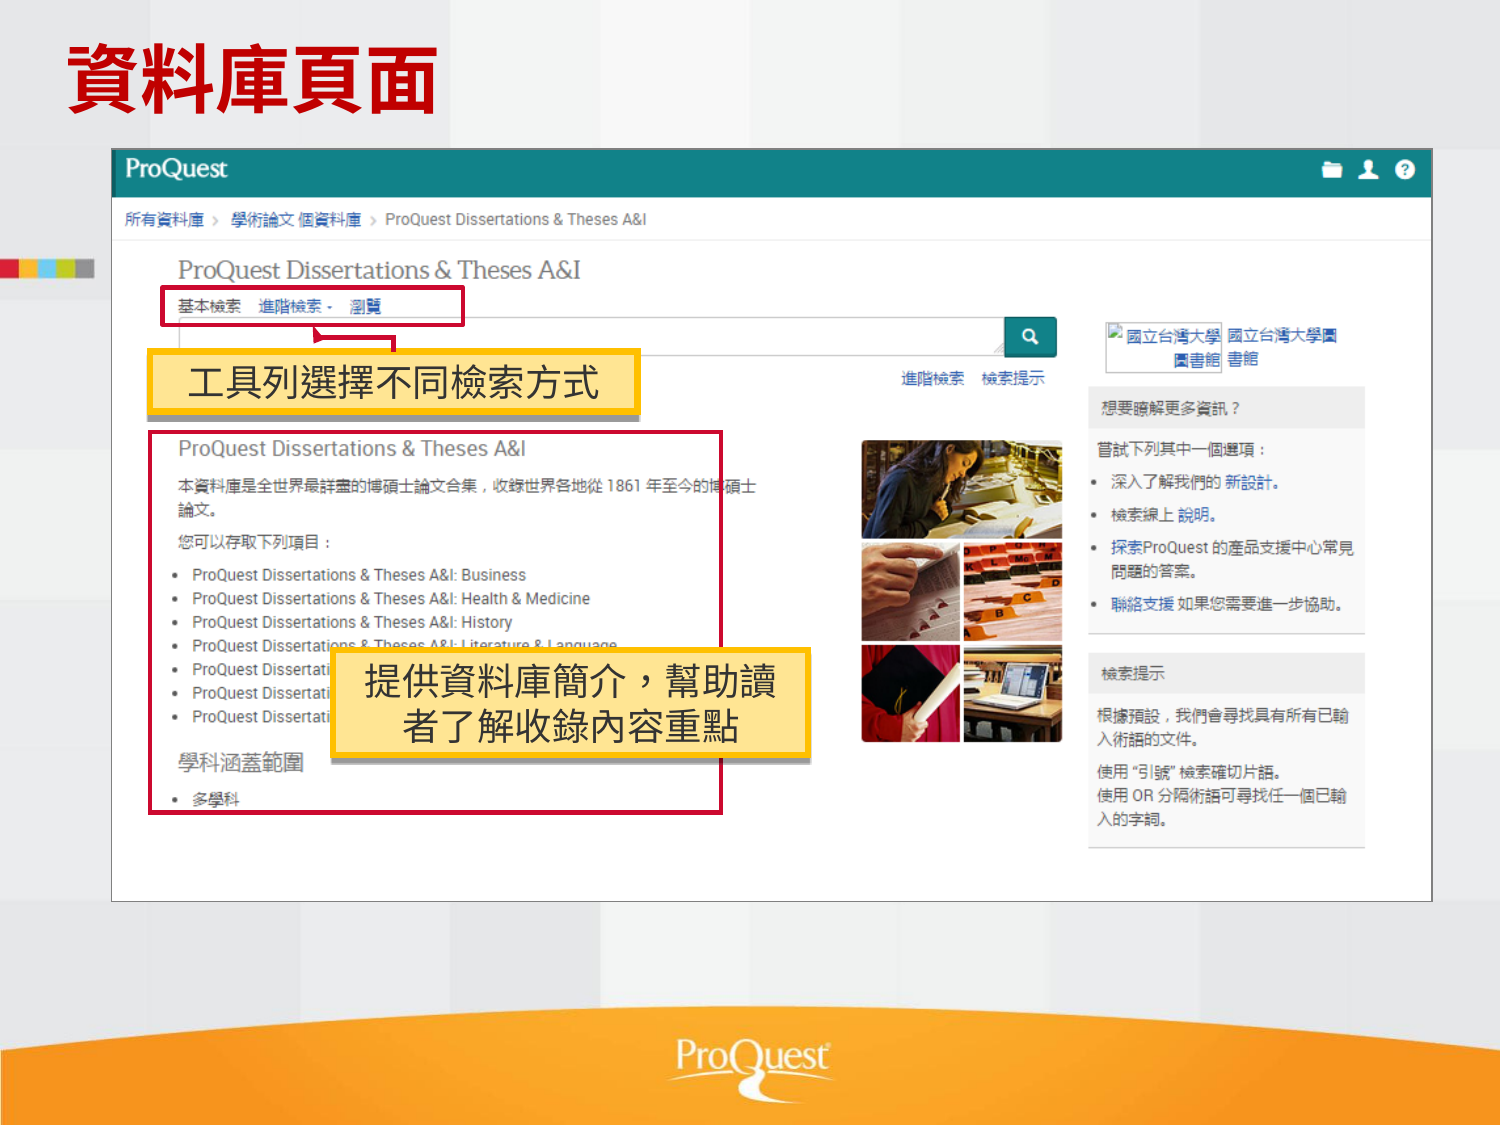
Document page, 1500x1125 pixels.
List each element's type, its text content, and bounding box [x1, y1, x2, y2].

picture [112, 149, 1432, 901]
text_box 提供資料庫簡介，幫助讀者了解收錄內容重點 [333, 650, 808, 755]
text_box 資料庫頁面 [50, 24, 1226, 200]
text_box 工具列選擇不同檢索方式 [150, 351, 638, 412]
